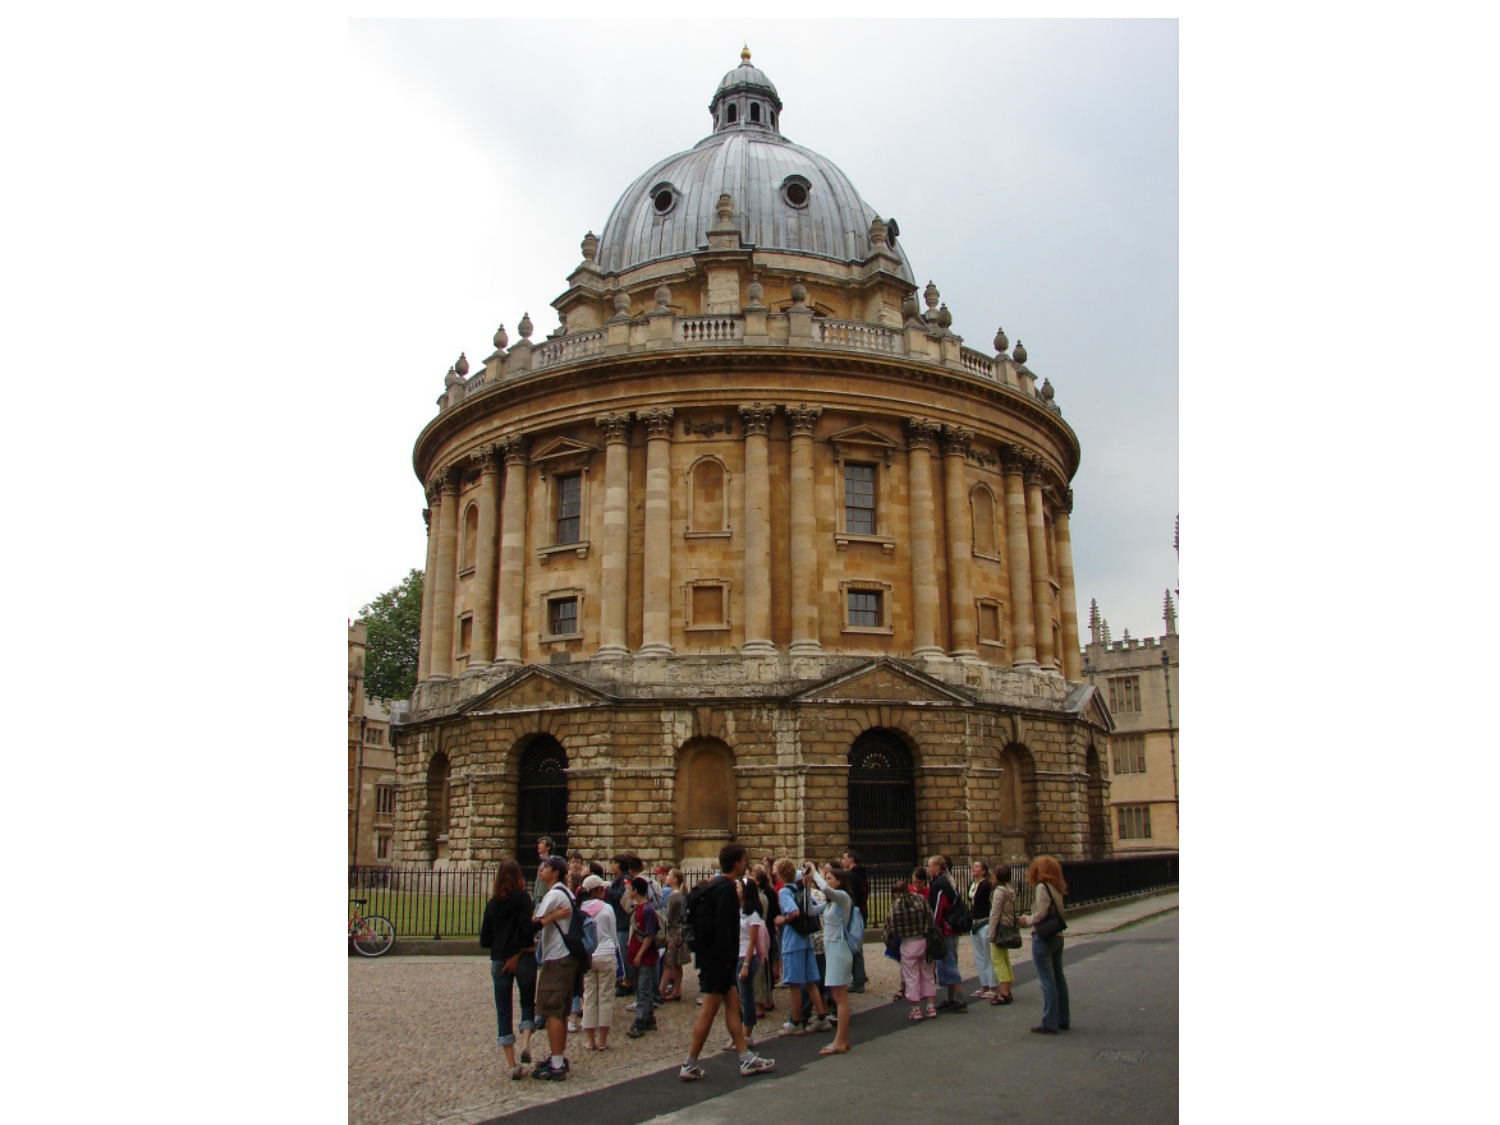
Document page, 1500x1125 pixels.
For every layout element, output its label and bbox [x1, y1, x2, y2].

picture [348, 18, 1179, 1125]
